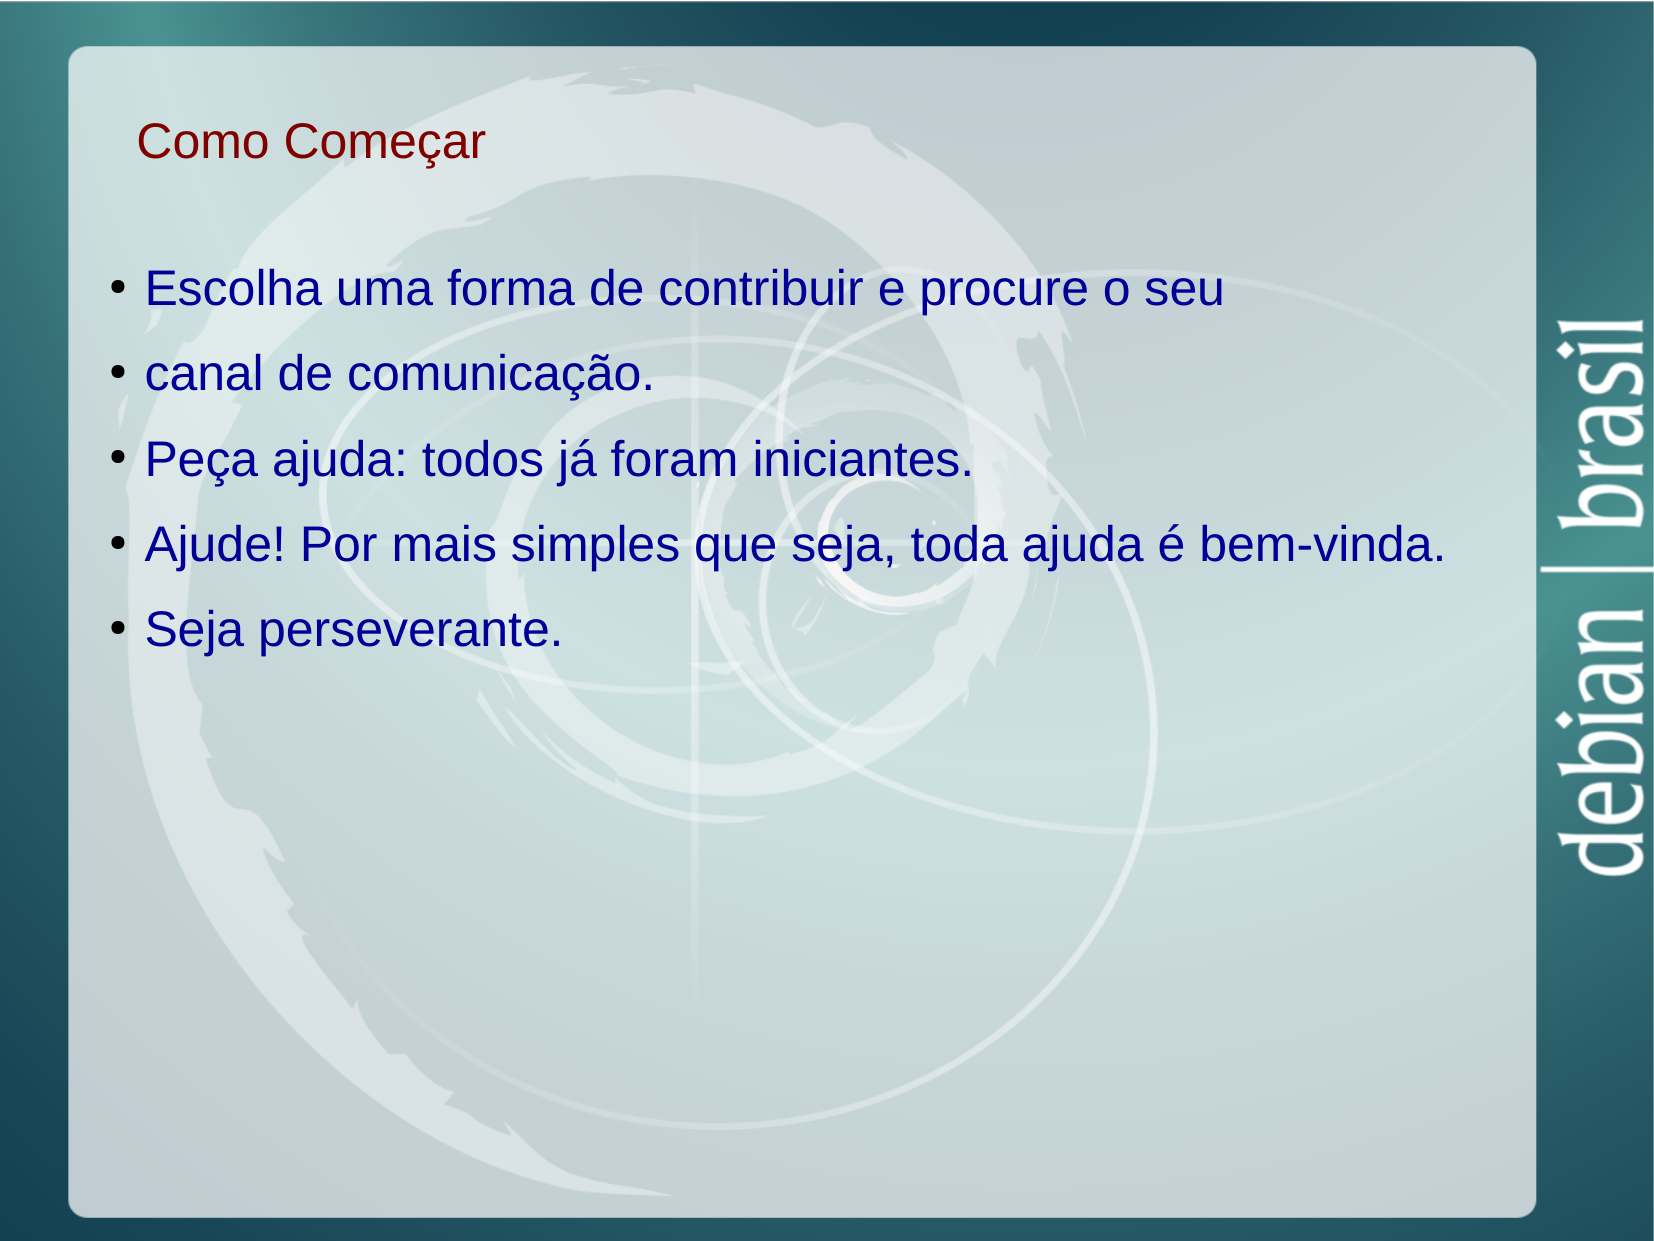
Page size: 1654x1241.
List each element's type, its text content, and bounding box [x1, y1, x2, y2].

text_box Como Começar [121, 106, 591, 233]
text_box Escolha uma forma de contribuir e procure o seu canal de comunicação. Peça ajuda: todos já foram iniciantes. Ajude! Por mais simples que seja, toda ajuda é bem-vinda. Seja perseverante. [94, 252, 1524, 969]
picture [0, 0, 1654, 1241]
